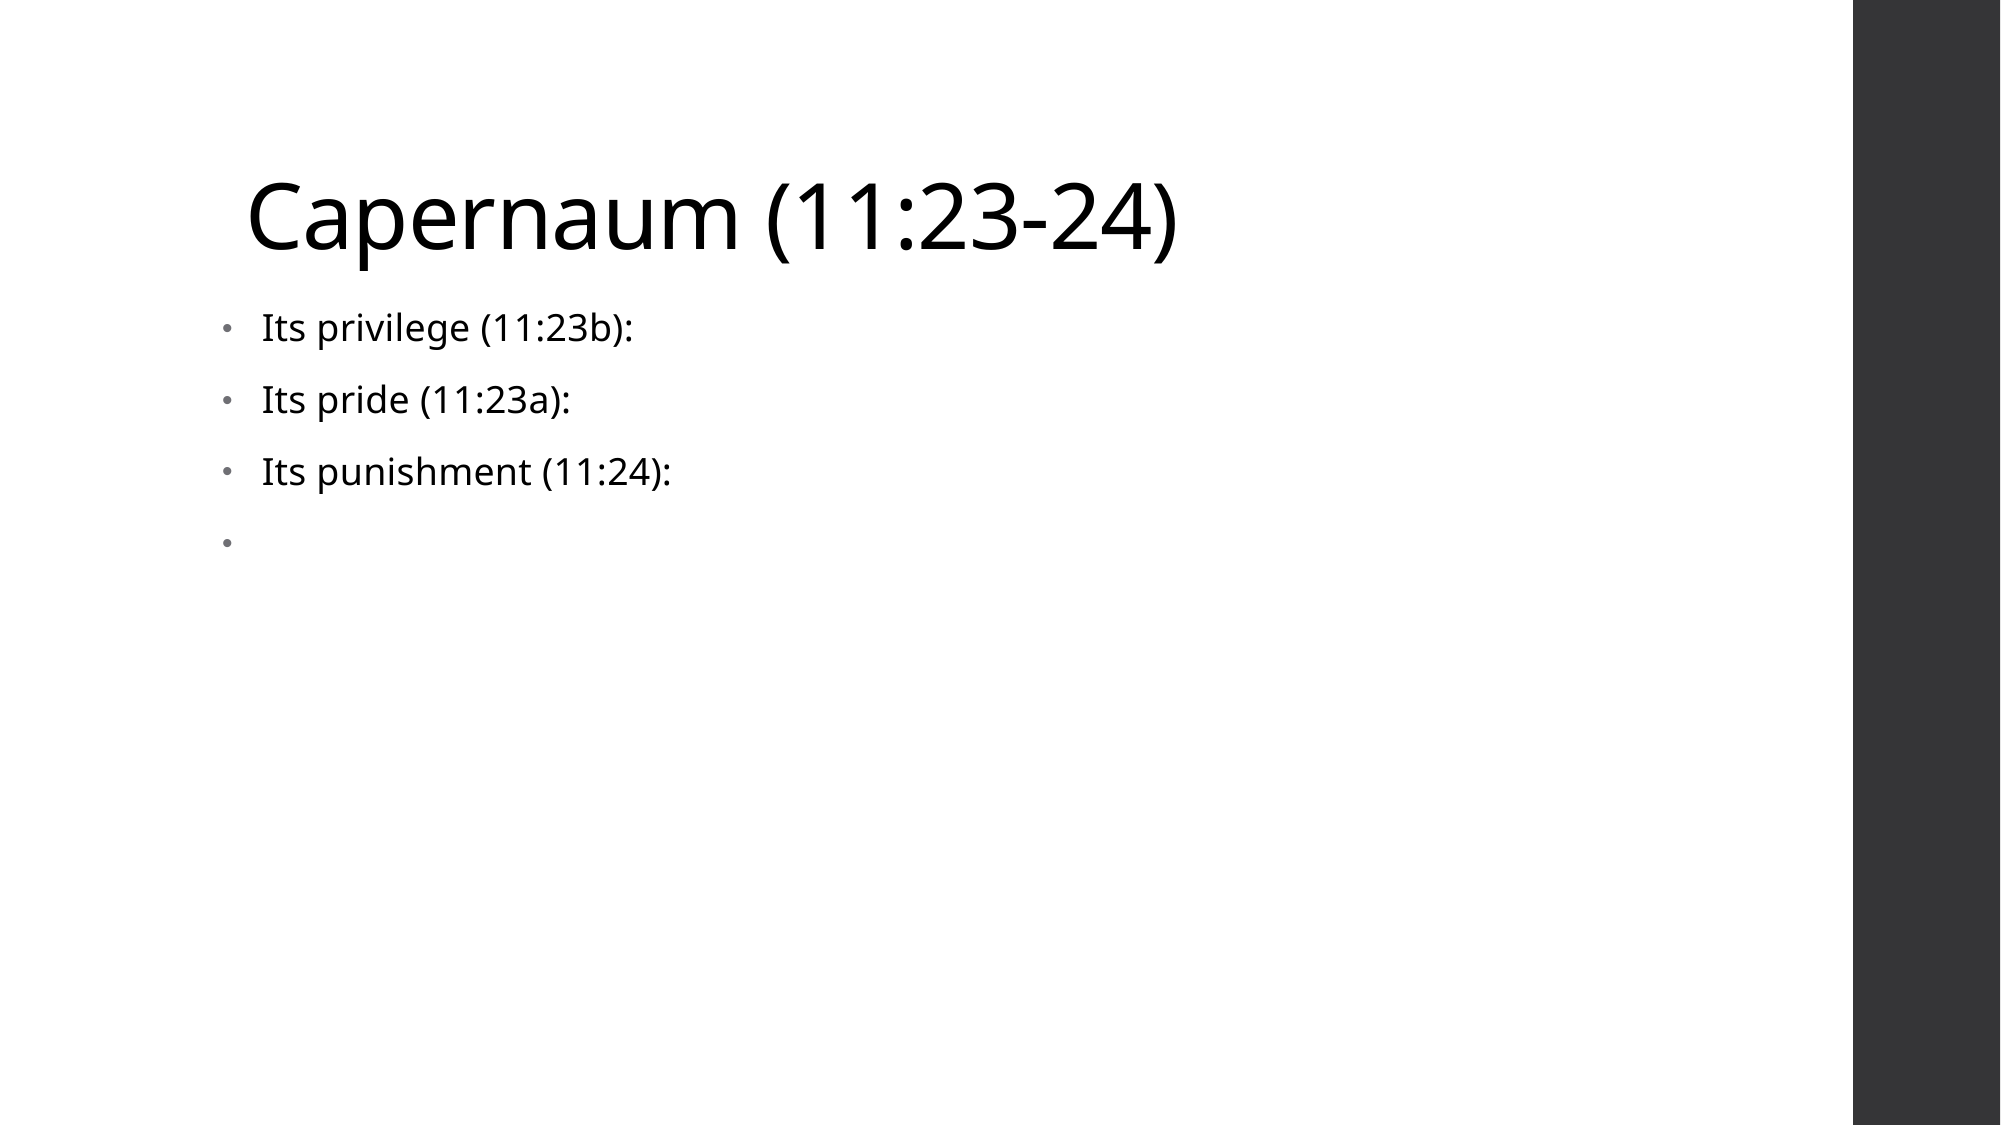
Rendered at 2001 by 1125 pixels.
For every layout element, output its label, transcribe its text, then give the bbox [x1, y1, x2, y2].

list Its privilege (11:23b): Its pride (11:23a): Its punishment (11:24): [206, 299, 1617, 1014]
title Capernaum (11:23-24) [206, 60, 1797, 278]
